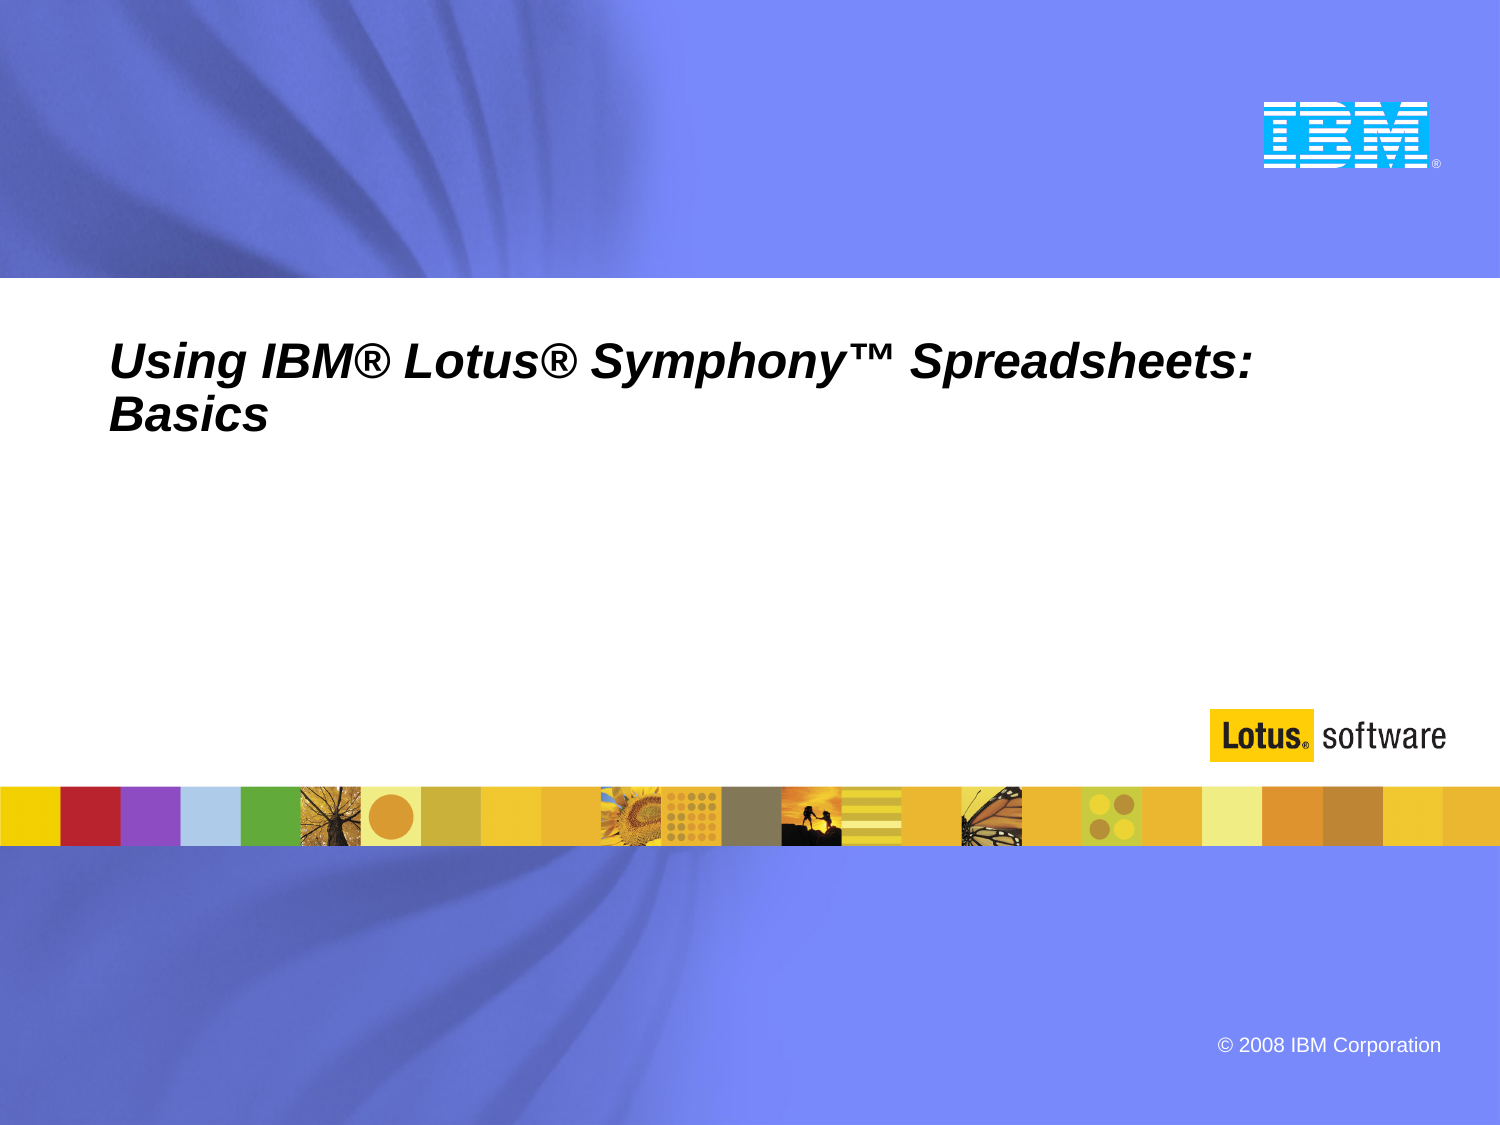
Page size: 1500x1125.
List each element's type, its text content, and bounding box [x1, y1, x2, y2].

picture [0, 0, 1500, 278]
title Using IBM® Lotus® Symphony™ Spreadsheets: Basics [93, 327, 1399, 529]
picture [1206, 705, 1449, 765]
picture [0, 786, 1500, 1125]
